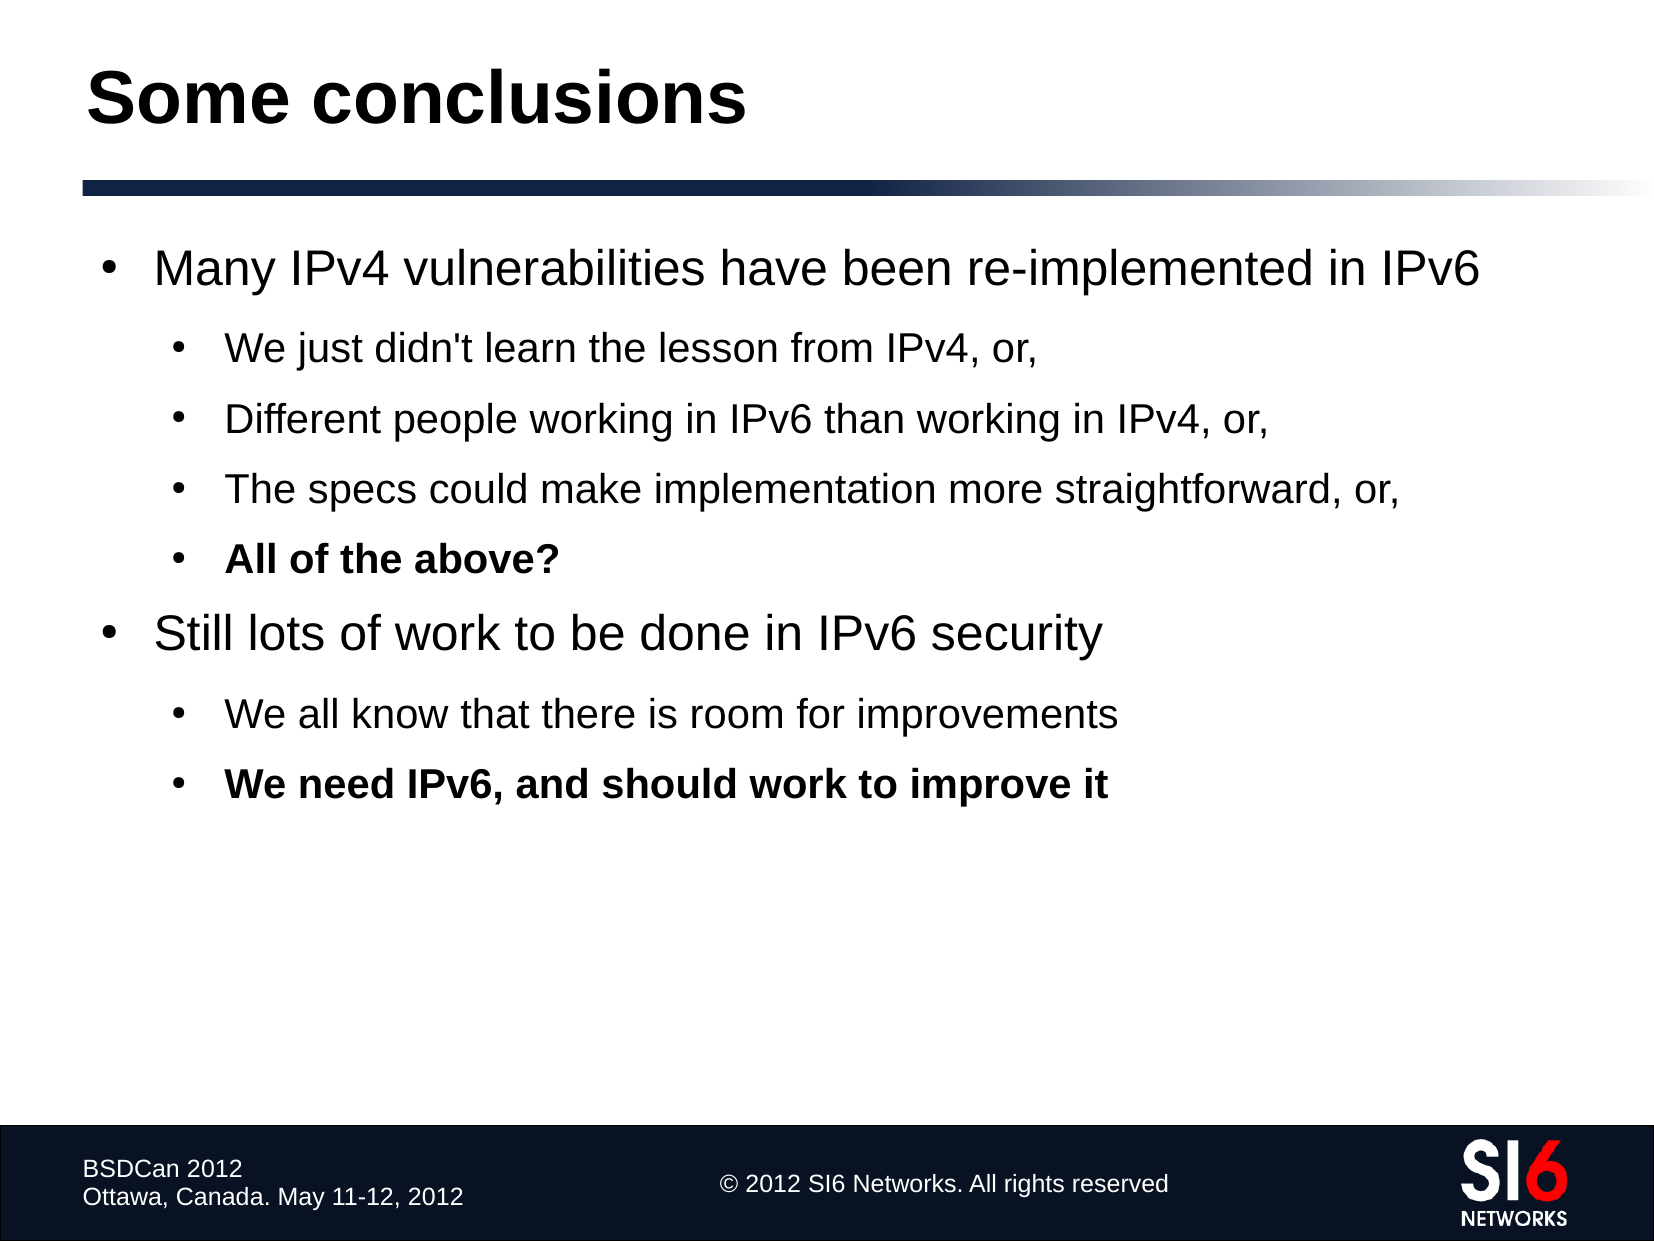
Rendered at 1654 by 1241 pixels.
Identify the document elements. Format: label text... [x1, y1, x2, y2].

list Many IPv4 vulnerabilities have been re-implemented in IPv6 We just didn't learn the lesson from IPv4, or, Different people working in IPv6 than working in IPv4, or, The specs could make implementation more straightforward, or, All of the above? Still lots of work to be done in IPv6 security We all know that there is room for improvements We need IPv6, and should work to improve it [82, 240, 1571, 1059]
picture [1461, 1139, 1567, 1226]
title Some conclusions [86, 30, 1576, 166]
